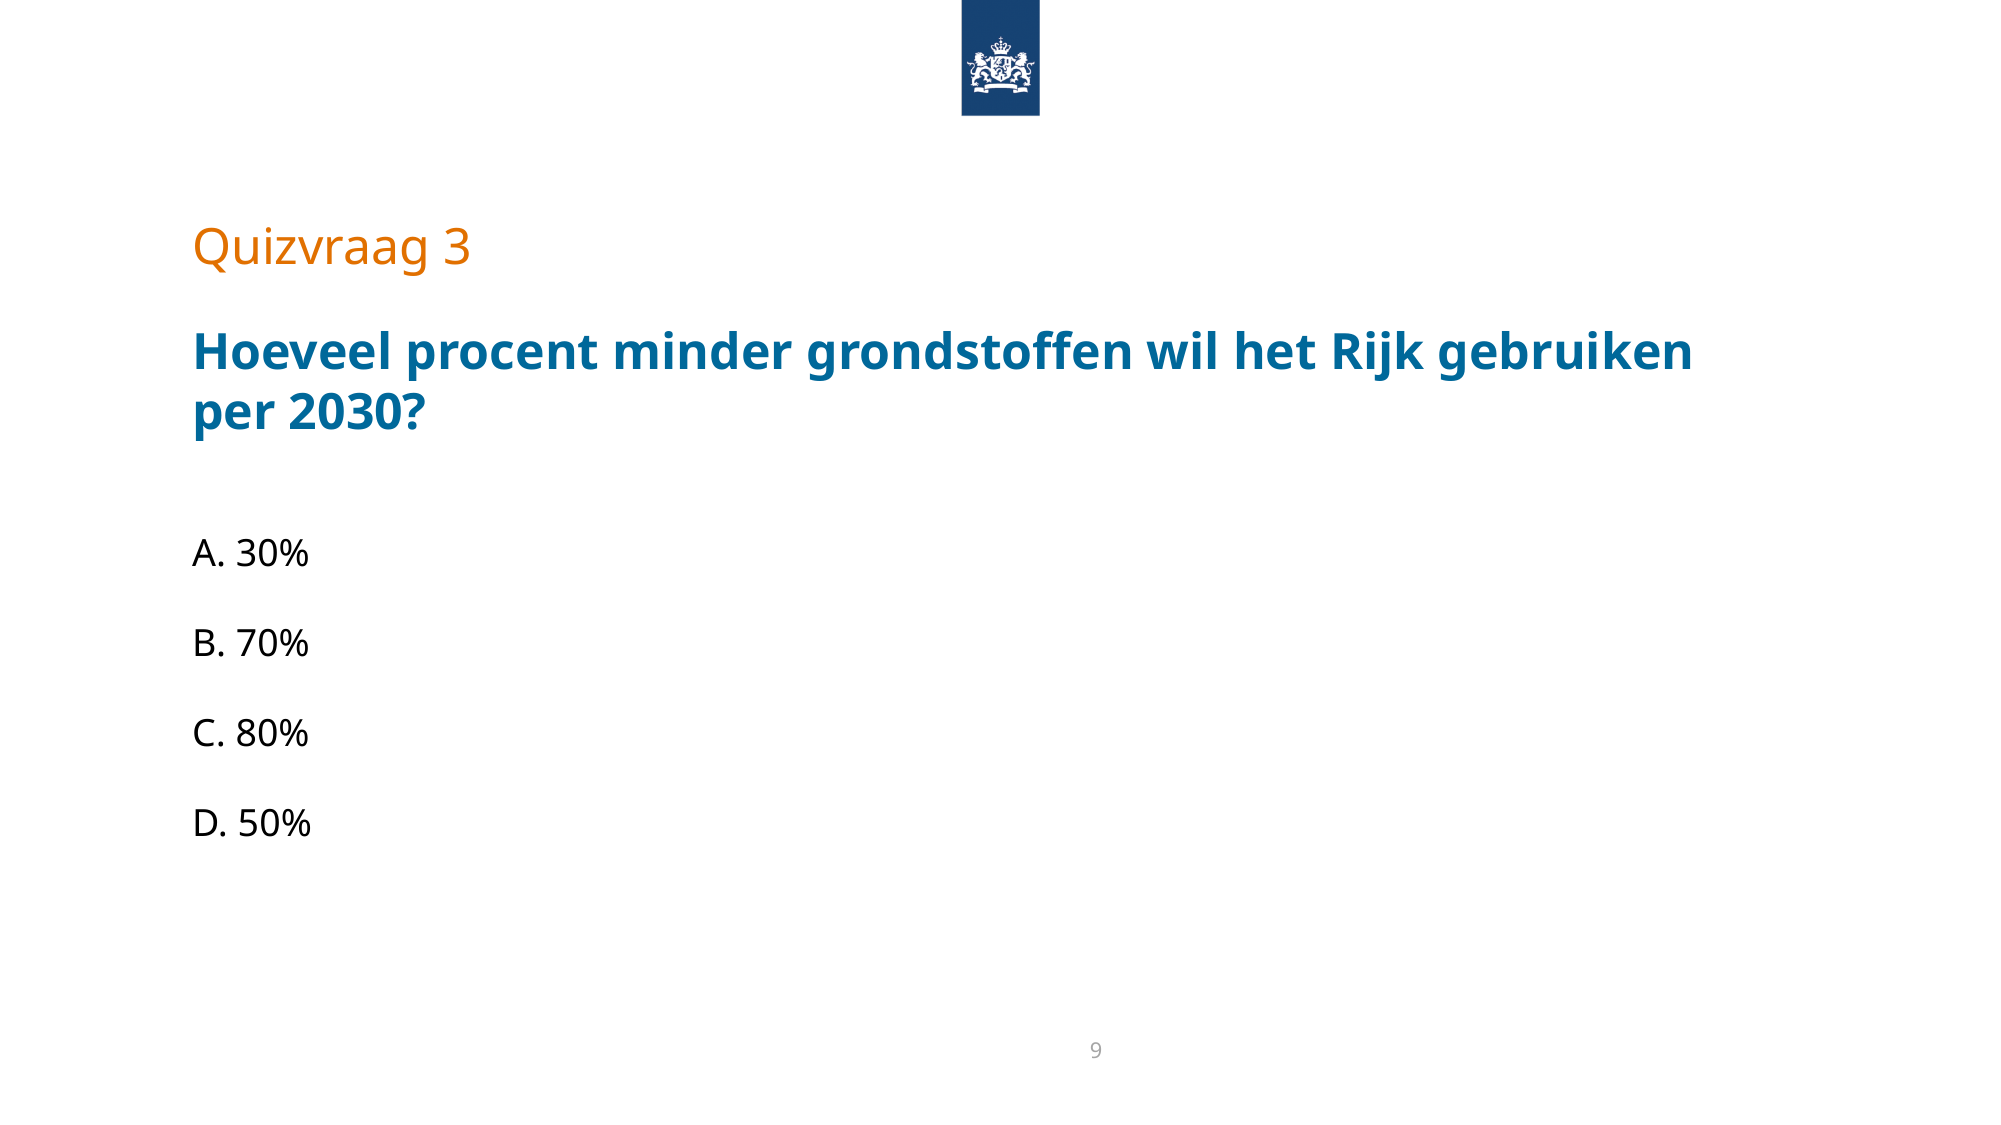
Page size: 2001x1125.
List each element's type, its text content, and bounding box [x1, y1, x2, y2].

text_box Quizvraag 3 Hoeveel procent minder grondstoffen wil het Rijk gebruiken per 2030? A. 30% B. 70% C. 80% D. 50% [177, 206, 1772, 879]
text_box 9 [1074, 1020, 1897, 1074]
